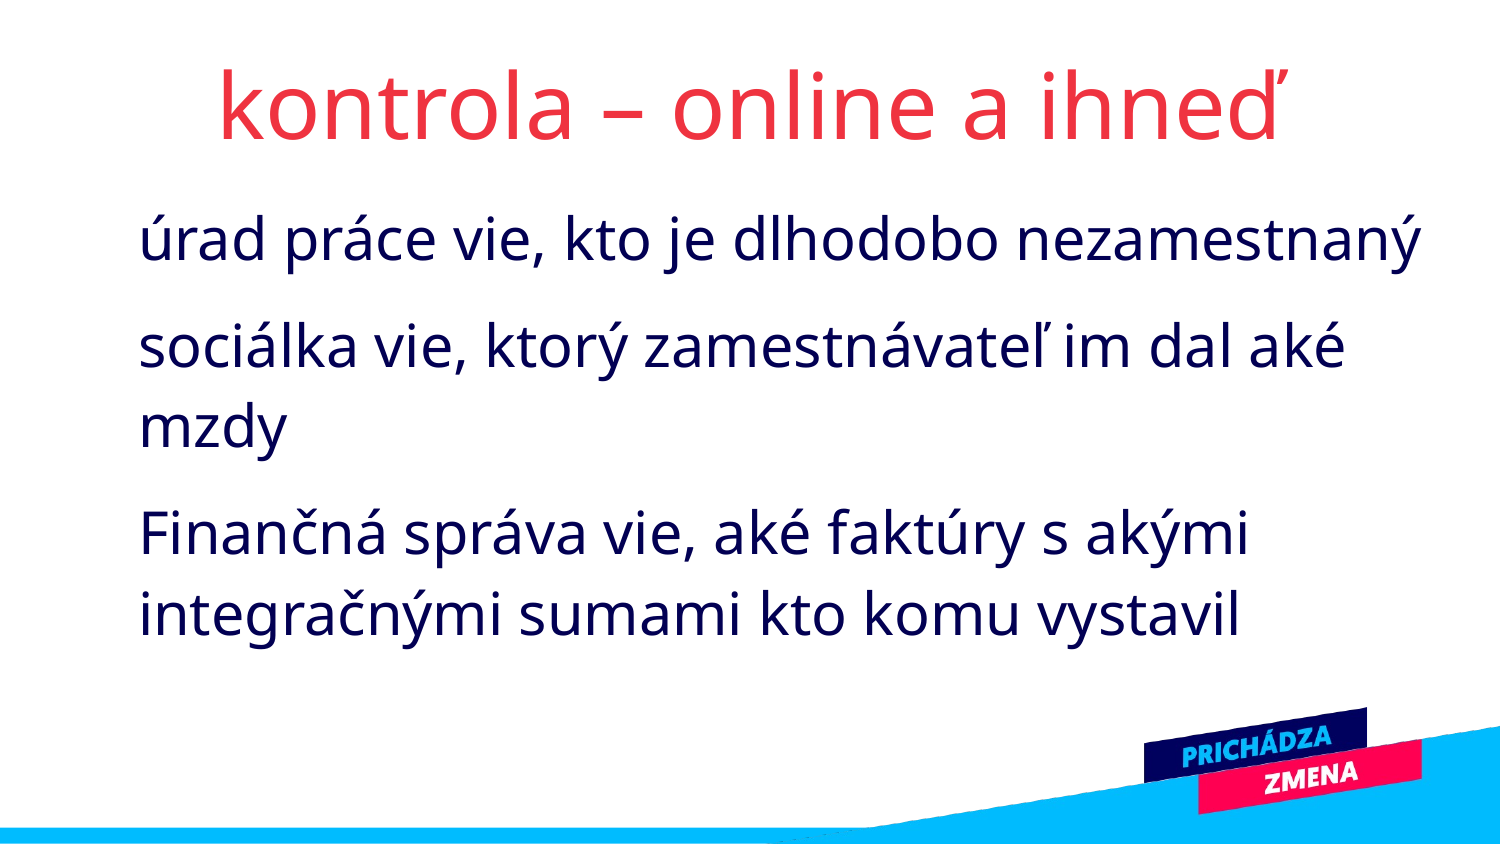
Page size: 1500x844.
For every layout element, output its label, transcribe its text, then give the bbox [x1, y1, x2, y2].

picture [765, 707, 1500, 828]
title kontrola – online a ihneď [75, 33, 1425, 175]
list úrad práce vie, kto je dlhodobo nezamestnaný sociálka vie, ktorý zamestnávateľ im dal aké mzdy Finančná správa vie, aké faktúry s akými integračnými sumami kto komu vystavil [75, 197, 1425, 687]
